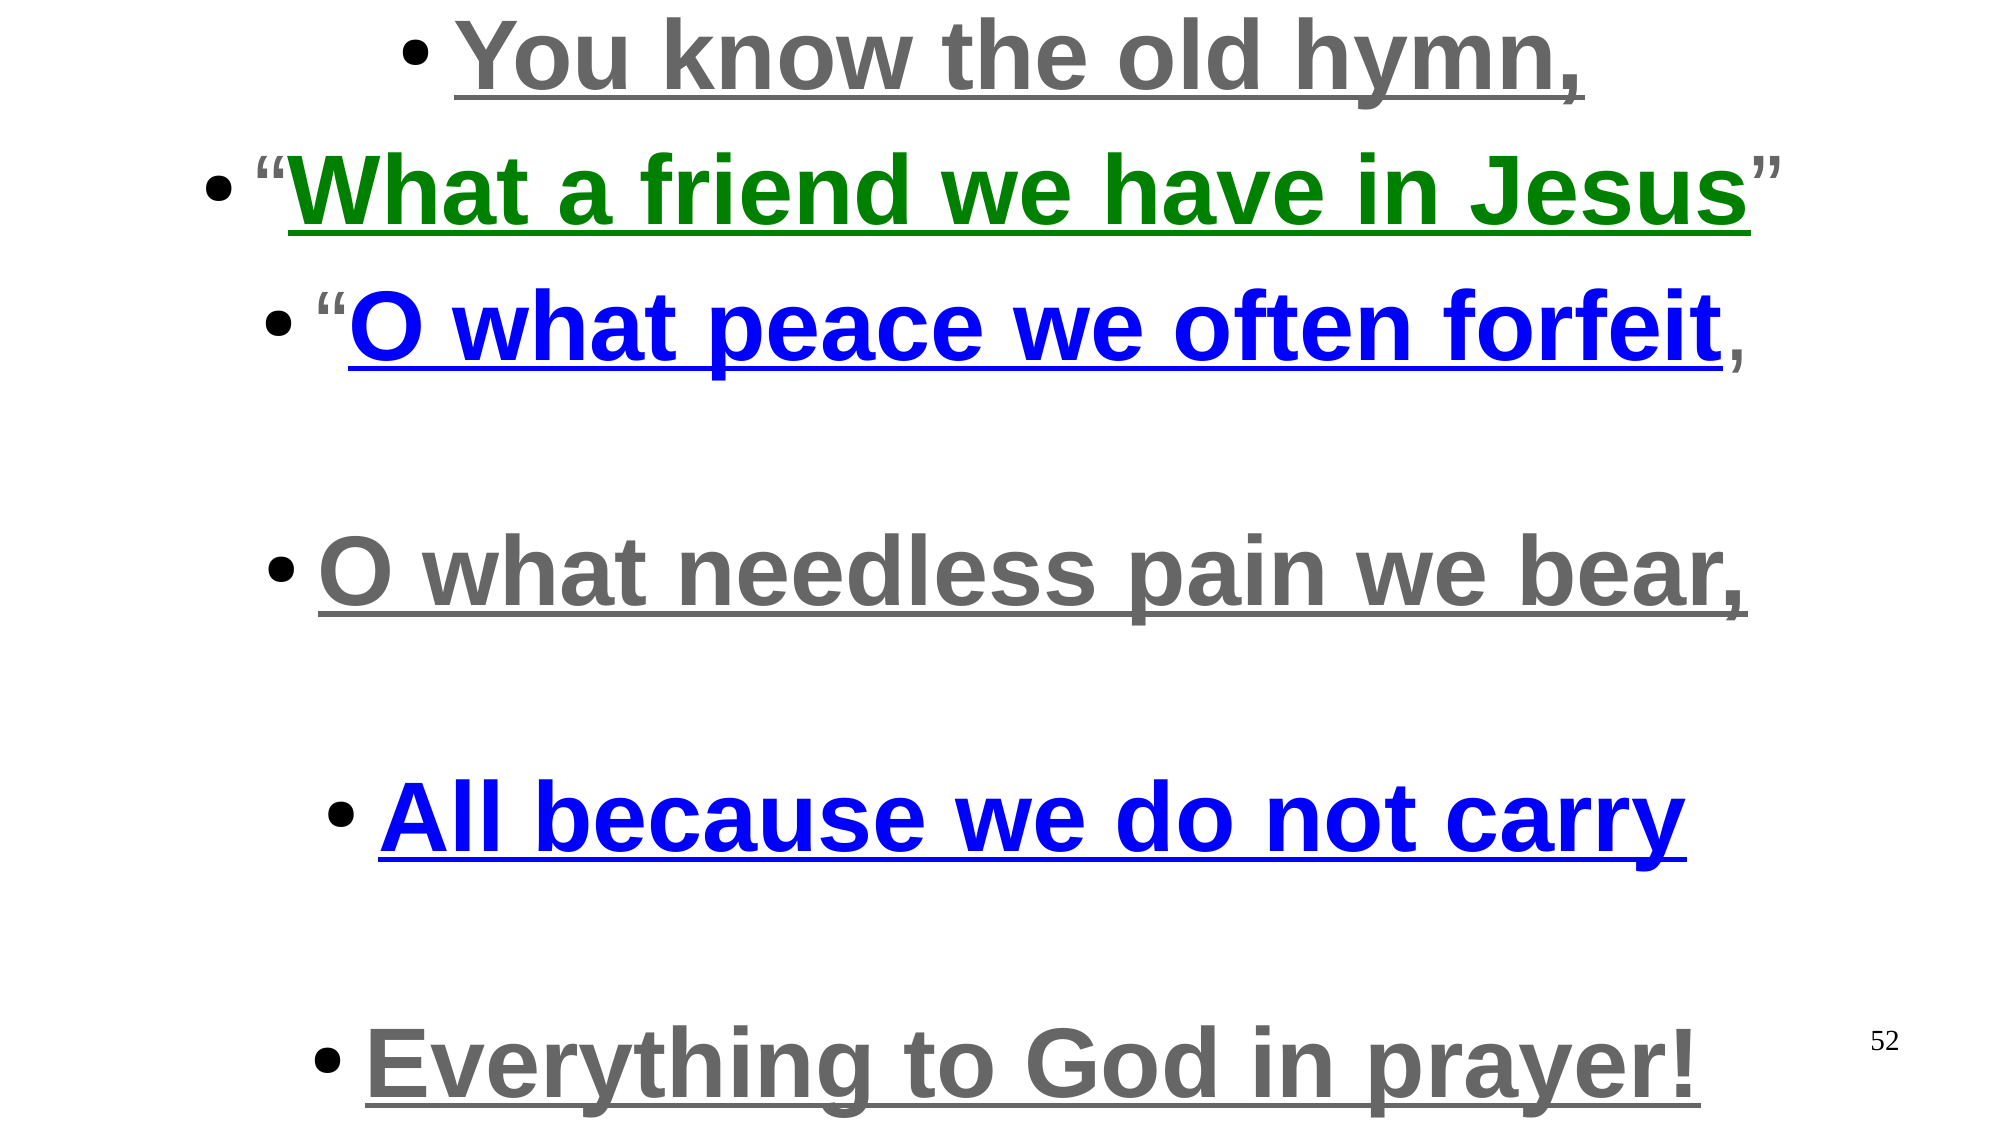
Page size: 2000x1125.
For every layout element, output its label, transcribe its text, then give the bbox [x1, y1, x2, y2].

list You know the old hymn, “What a friend we have in Jesus” “O what peace we often forfeit, O what needless pain we bear, All because we do not carry Everything to God in prayer! [0, 0, 1996, 1123]
